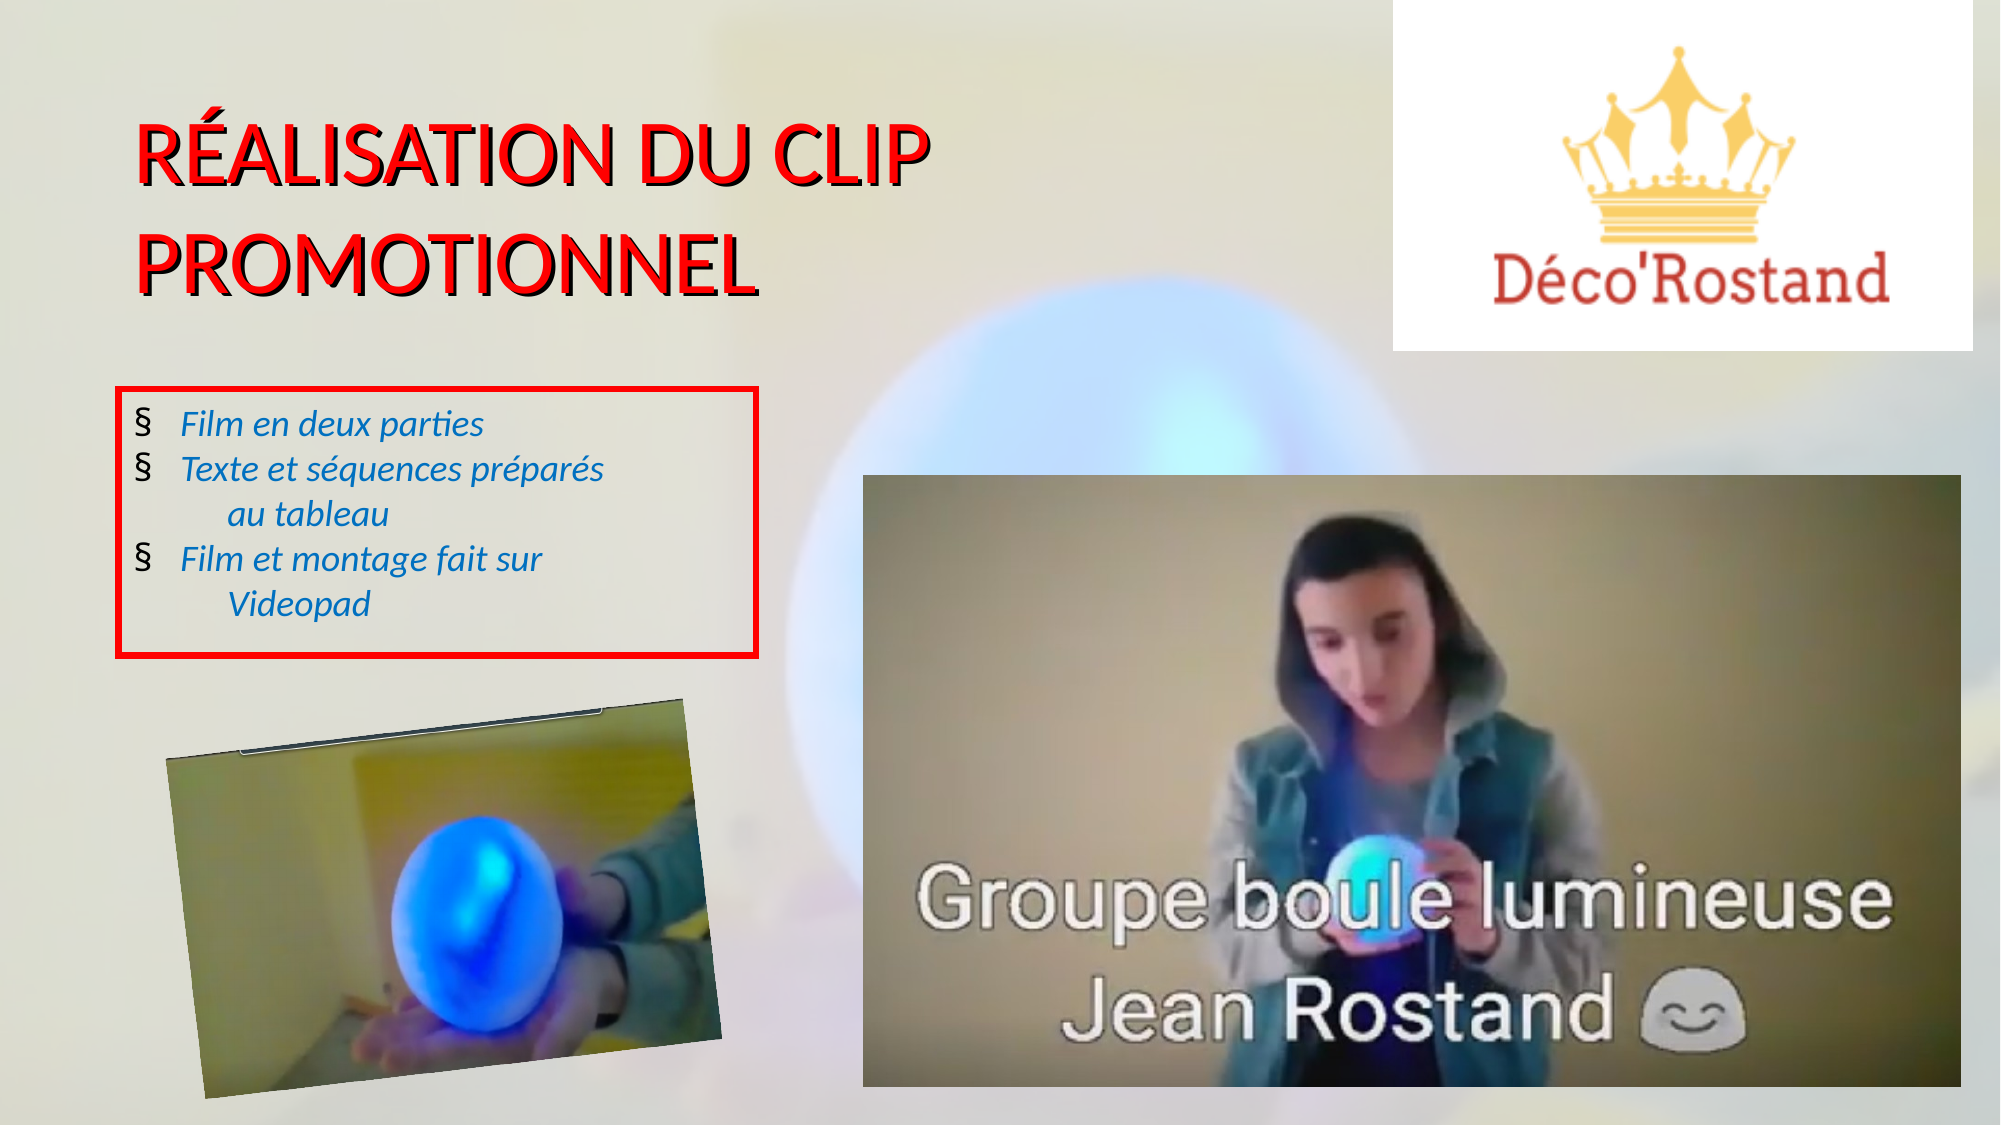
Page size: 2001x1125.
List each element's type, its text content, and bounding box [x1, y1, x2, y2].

picture [863, 475, 1961, 1087]
picture [1393, 0, 1973, 351]
picture [165, 698, 722, 1099]
text_box RÉALISATION DU CLIP PROMOTIONNEL [118, 83, 1726, 319]
text_box Film en deux parties Texte et séquences préparés au tableau Film et montage fait sur Videopad [119, 392, 649, 632]
